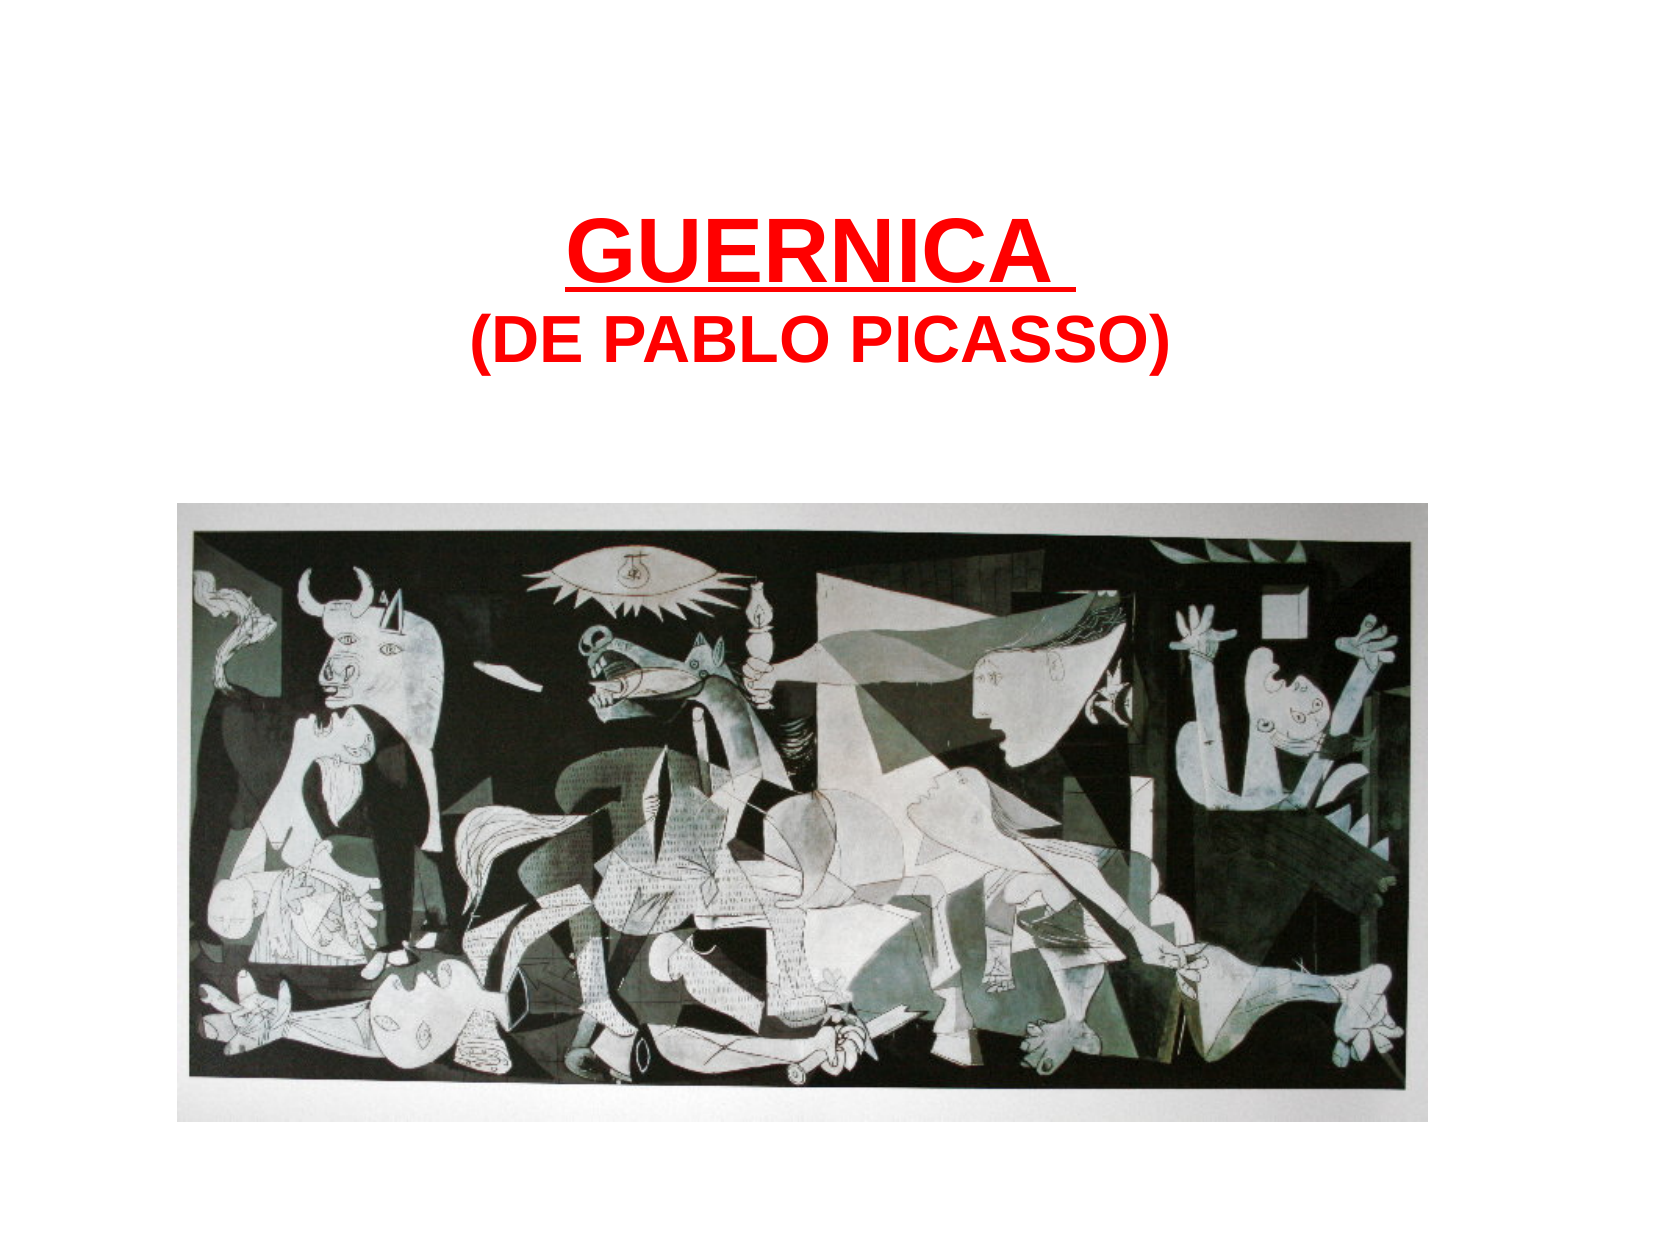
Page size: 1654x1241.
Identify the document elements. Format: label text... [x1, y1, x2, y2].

title GUERNICA (DE PABLO PICASSO) [76, 191, 1565, 384]
picture [177, 503, 1428, 1123]
